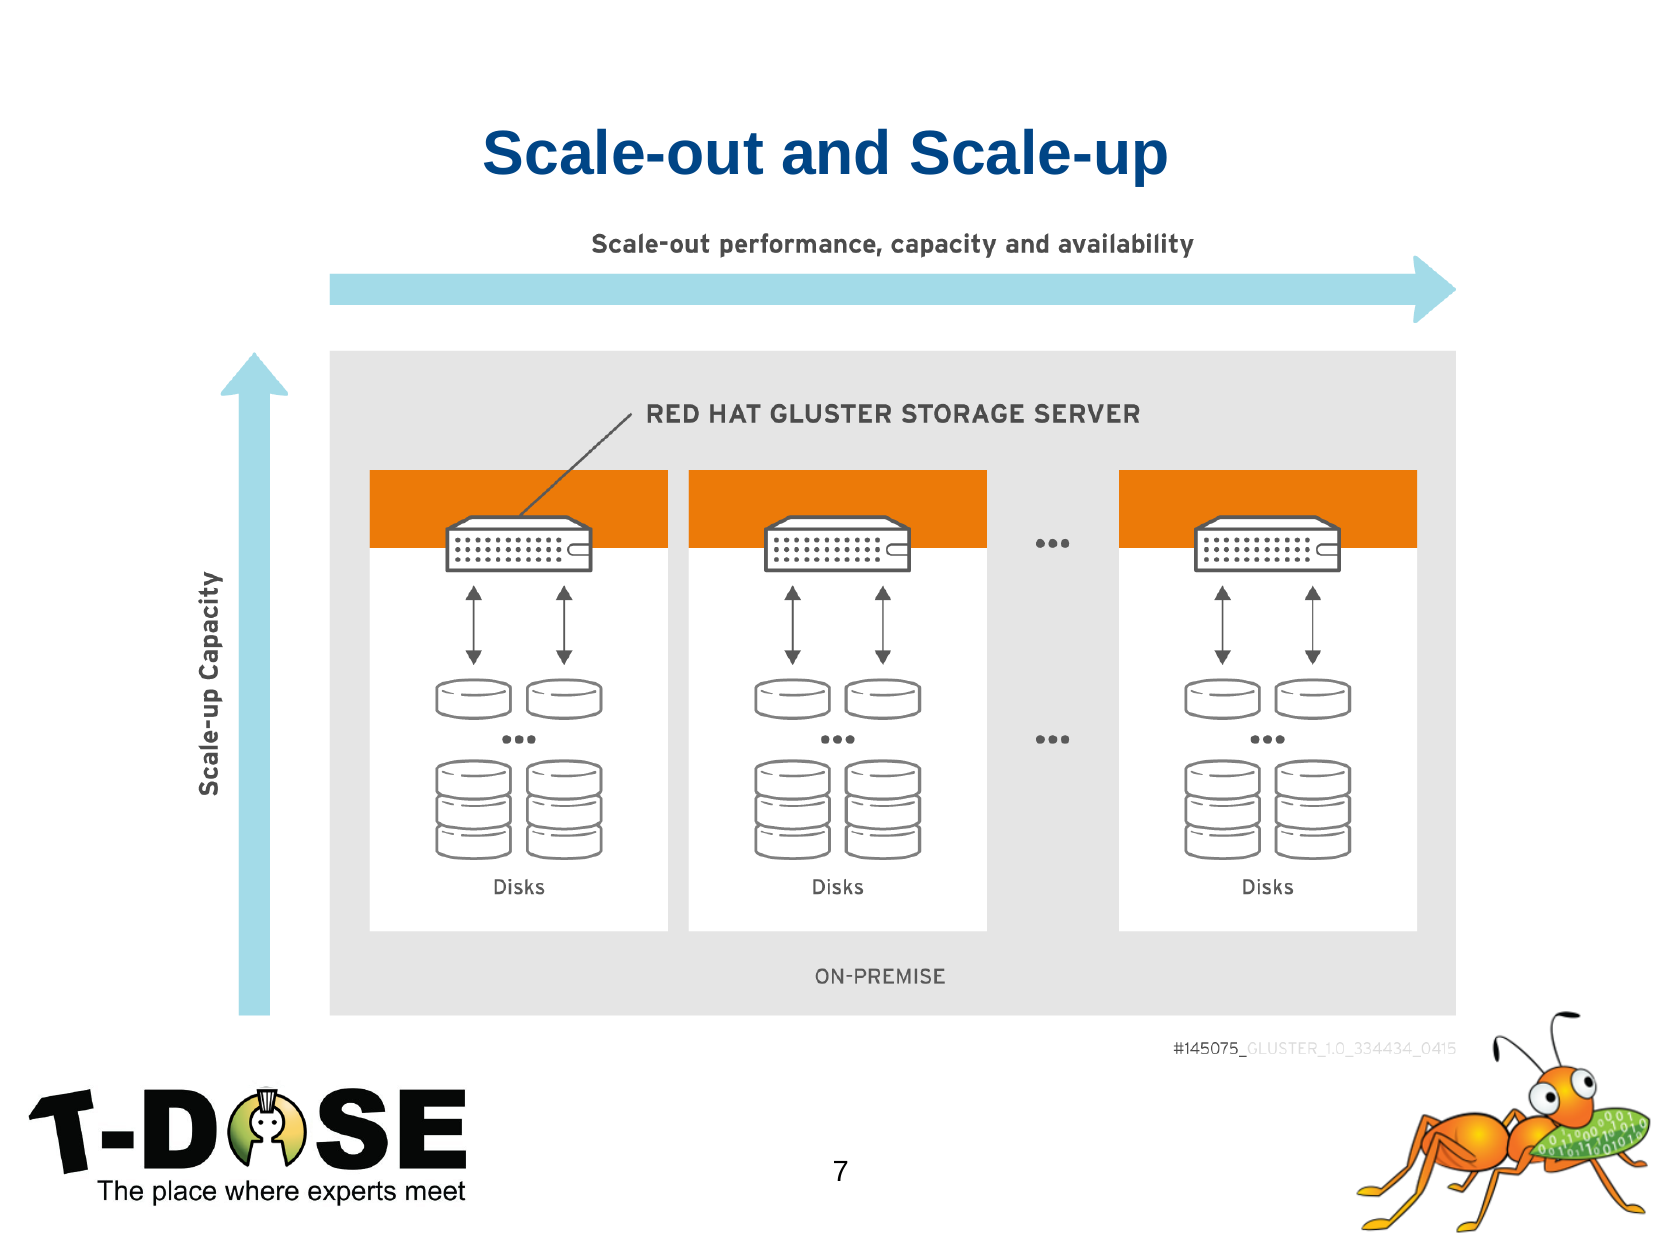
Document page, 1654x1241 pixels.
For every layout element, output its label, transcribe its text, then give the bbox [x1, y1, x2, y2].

picture [23, 257, 1654, 1235]
title Scale-out and Scale-up [82, 49, 1571, 257]
